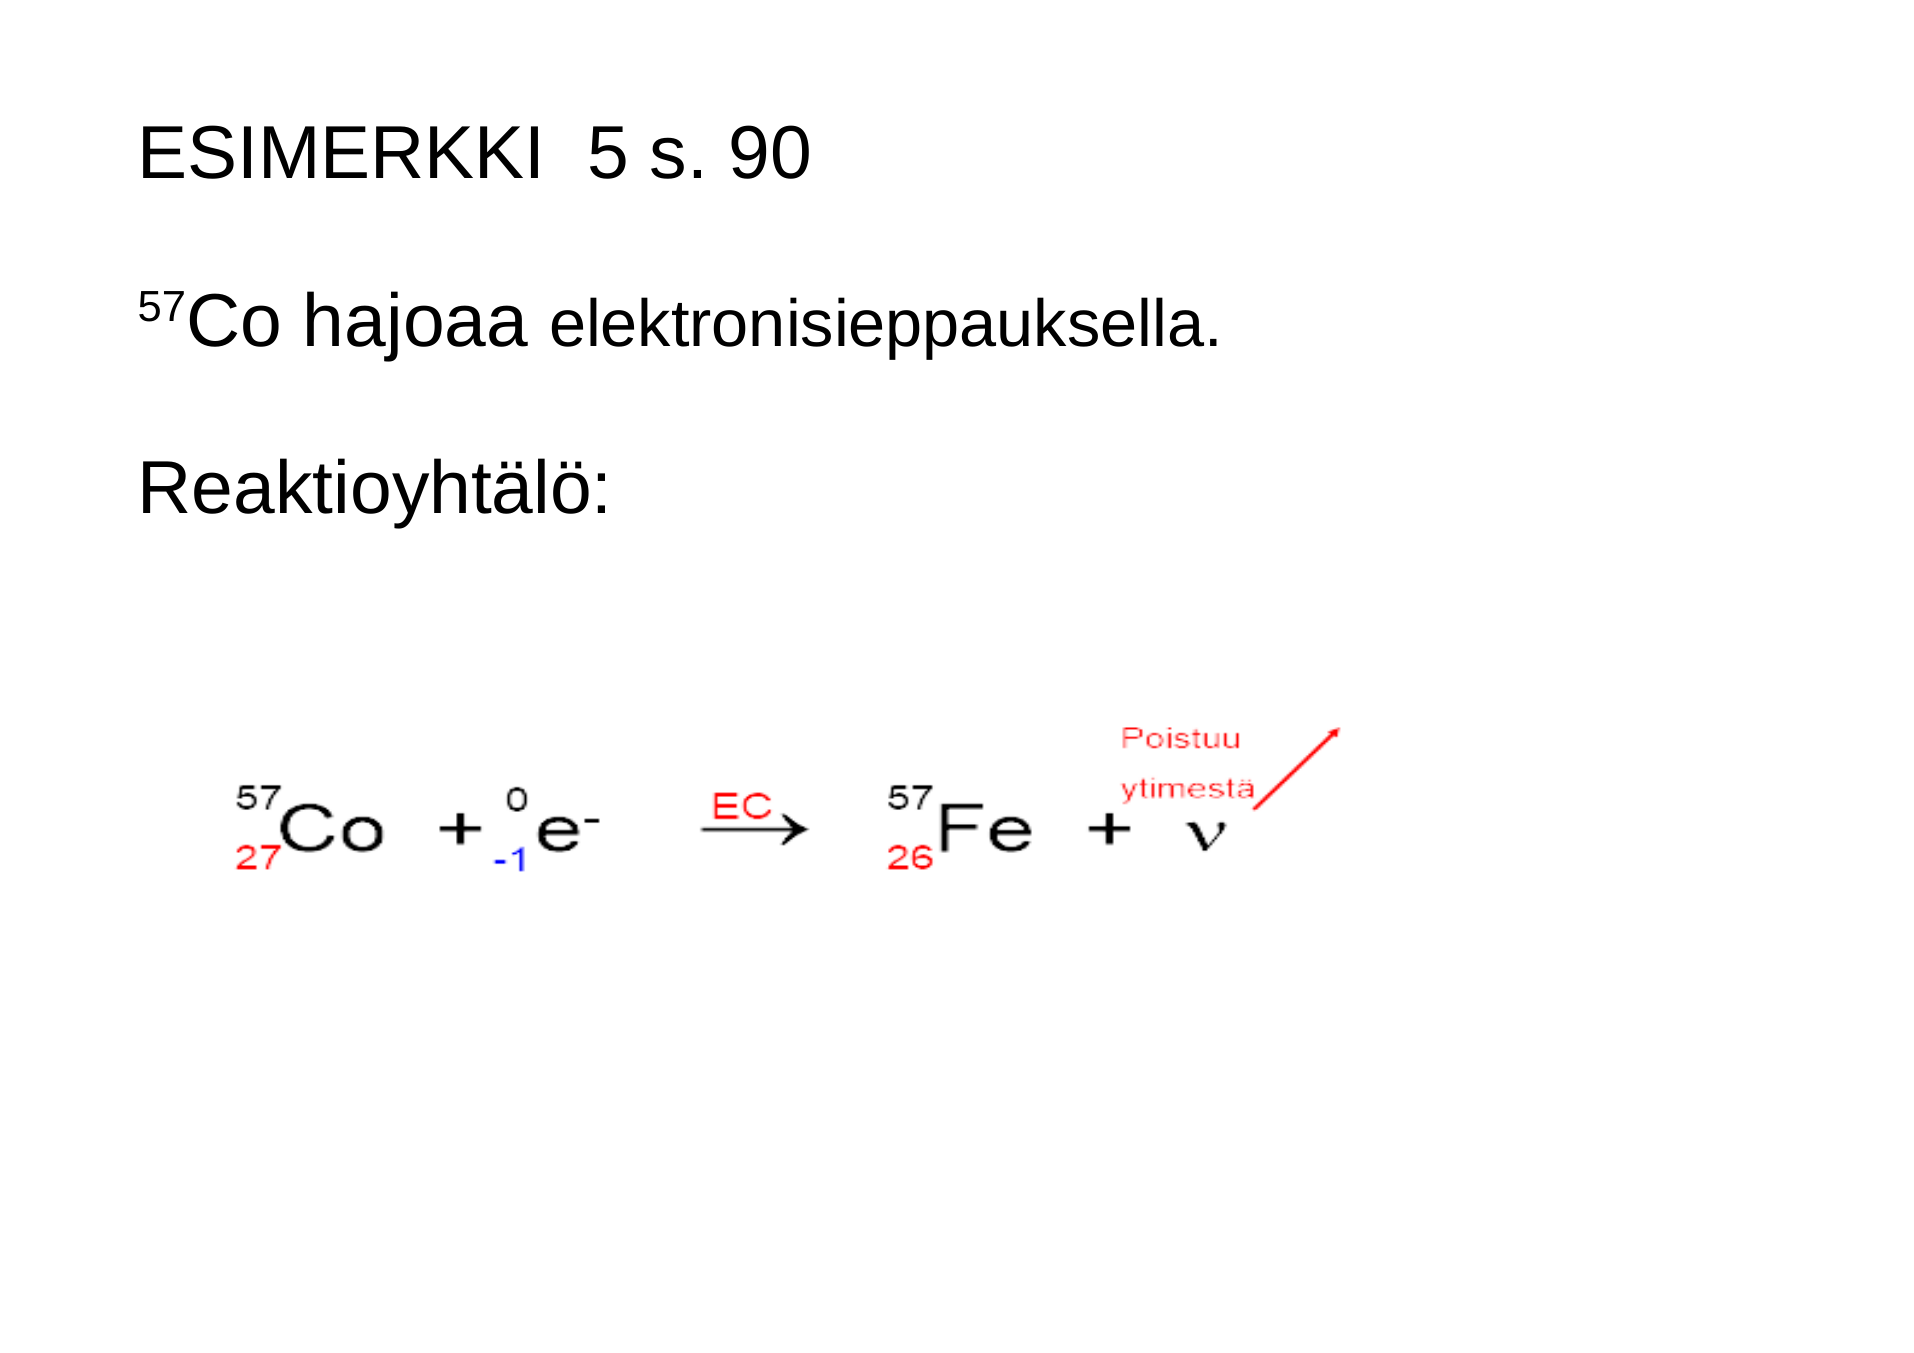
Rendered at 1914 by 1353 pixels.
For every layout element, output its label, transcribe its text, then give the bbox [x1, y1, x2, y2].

text_box ESIMERKKI 5 s. 90 57Co hajoaa elektronisieppauksella. Reaktioyhtälö: [122, 102, 1736, 577]
picture [163, 669, 1430, 904]
